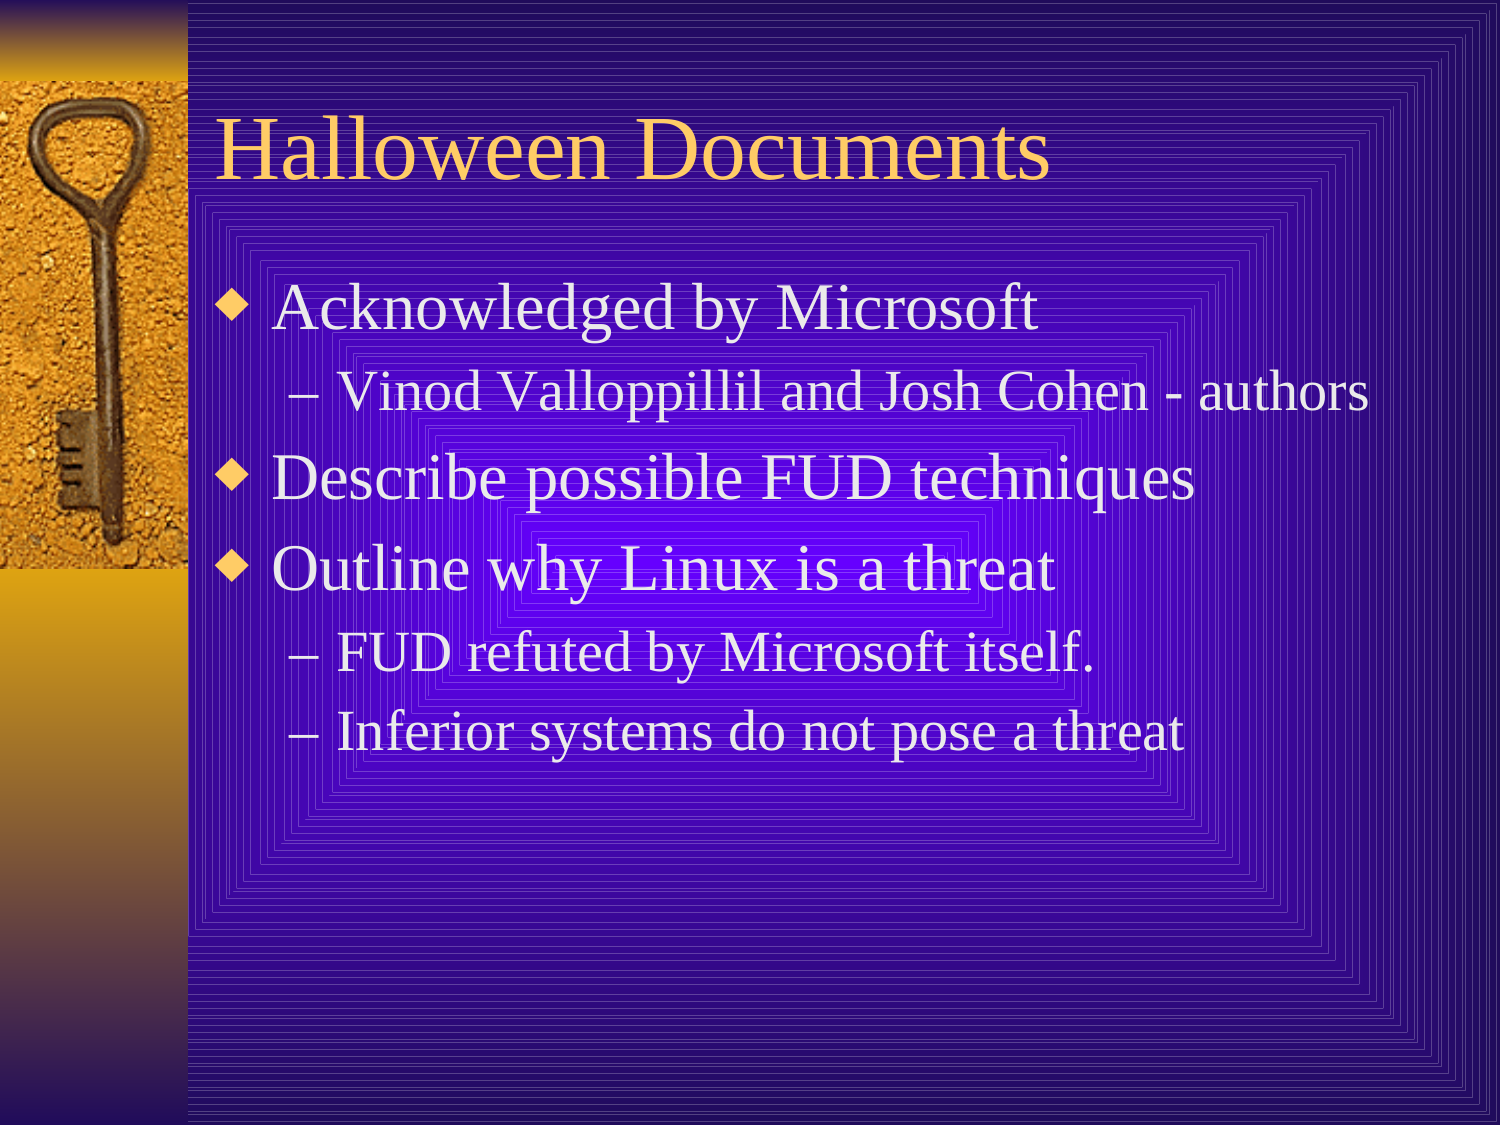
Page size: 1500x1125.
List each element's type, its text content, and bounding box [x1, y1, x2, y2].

picture [0, 81, 188, 569]
title Halloween Documents [200, 49, 1476, 248]
list Acknowledged by Microsoft Vinod Valloppillil and Josh Cohen - authors Describe possible FUD techniques Outline why Linux is a threat FUD refuted by Microsoft itself. Inferior systems do not pose a threat [199, 262, 1500, 1000]
